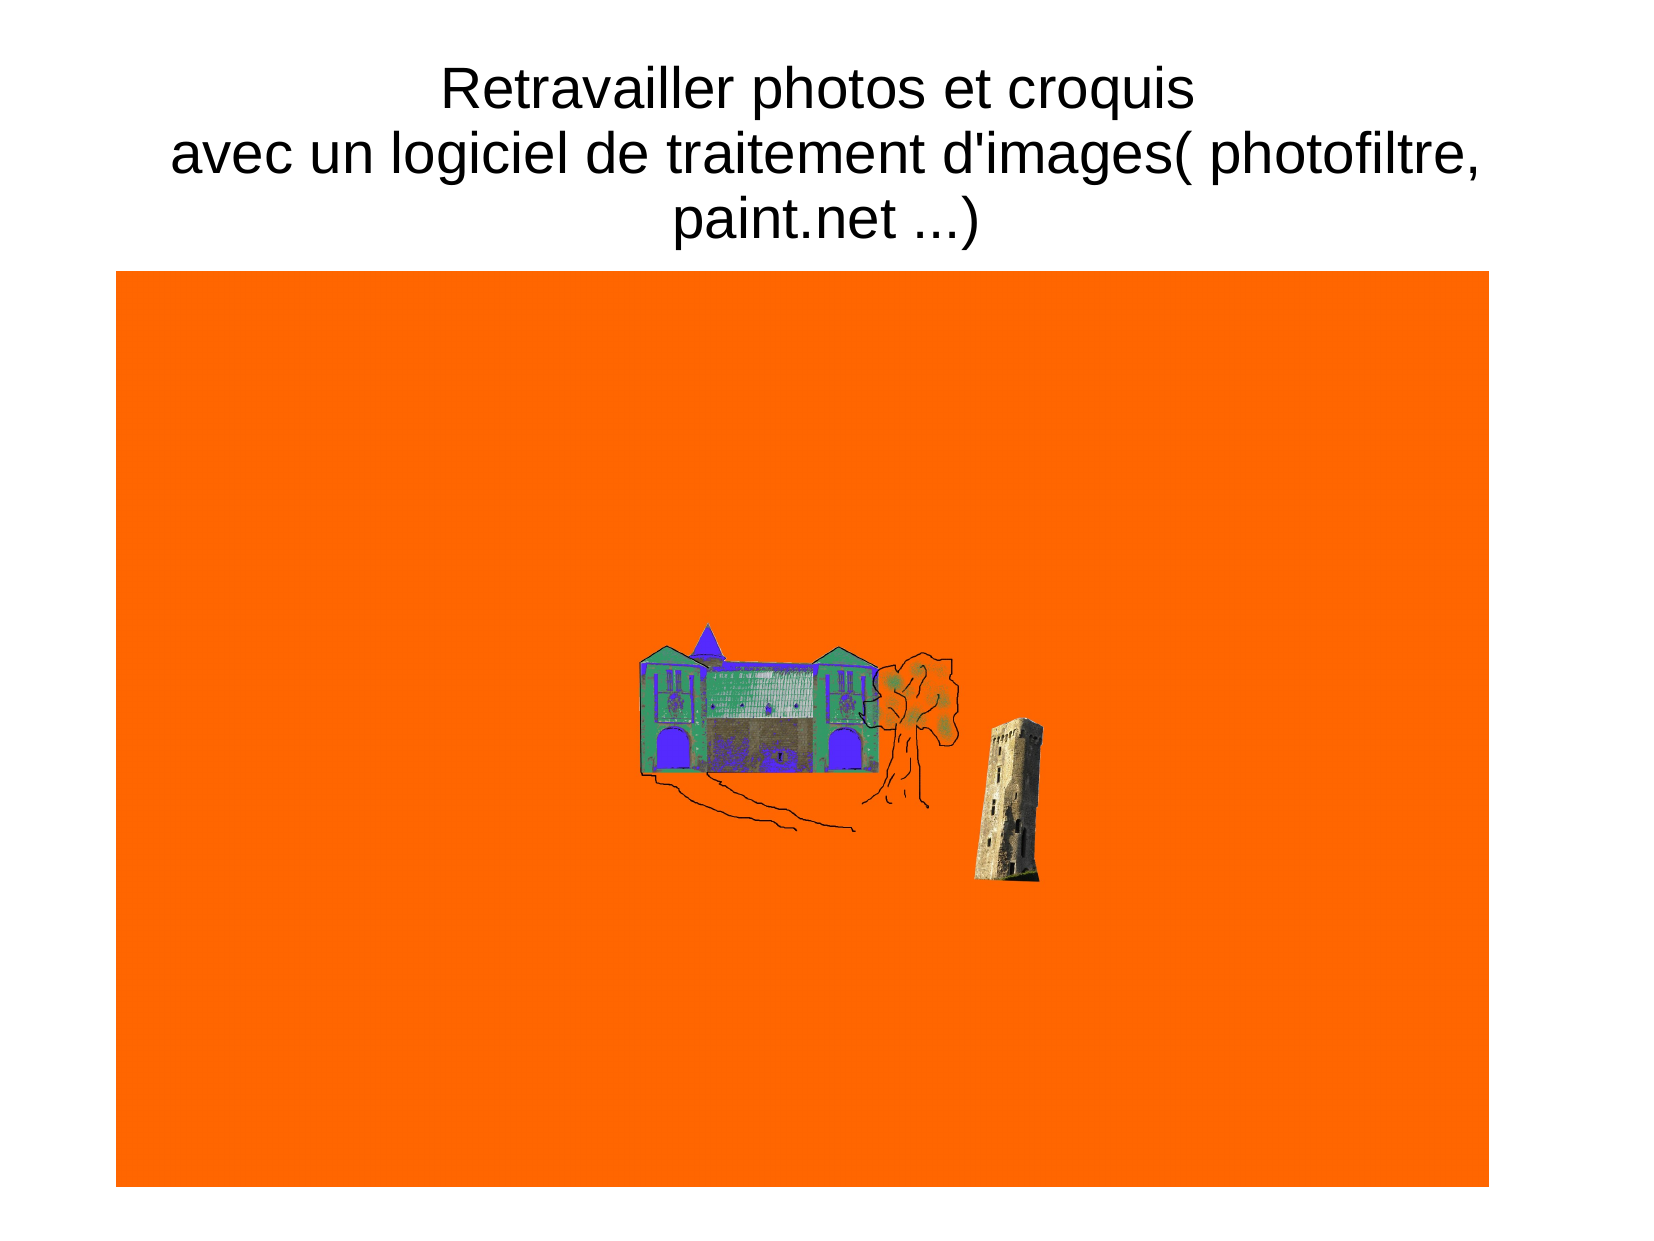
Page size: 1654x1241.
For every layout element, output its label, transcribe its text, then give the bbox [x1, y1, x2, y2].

title Retravailler photos et croquis avec un logiciel de traitement d'images( photofiltre, paint.net ...) [82, 49, 1571, 257]
picture [116, 271, 1489, 1187]
